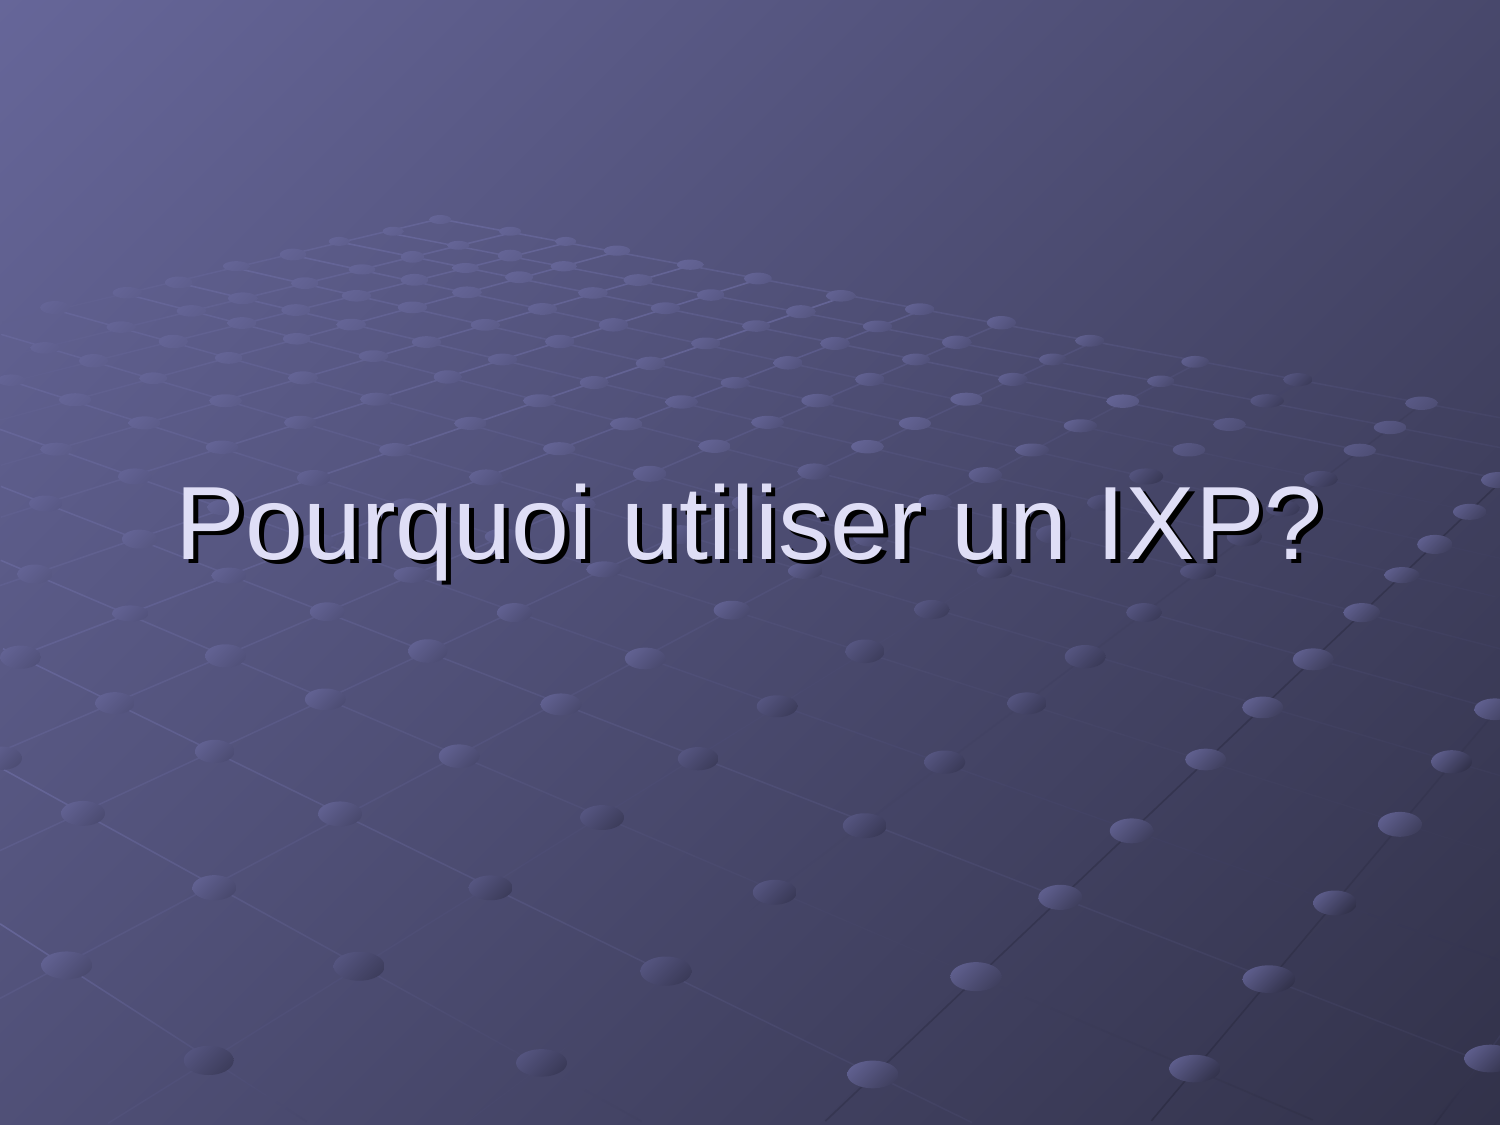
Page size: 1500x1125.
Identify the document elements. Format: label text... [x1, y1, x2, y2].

title Pourquoi utiliser un IXP? [112, 302, 1388, 588]
